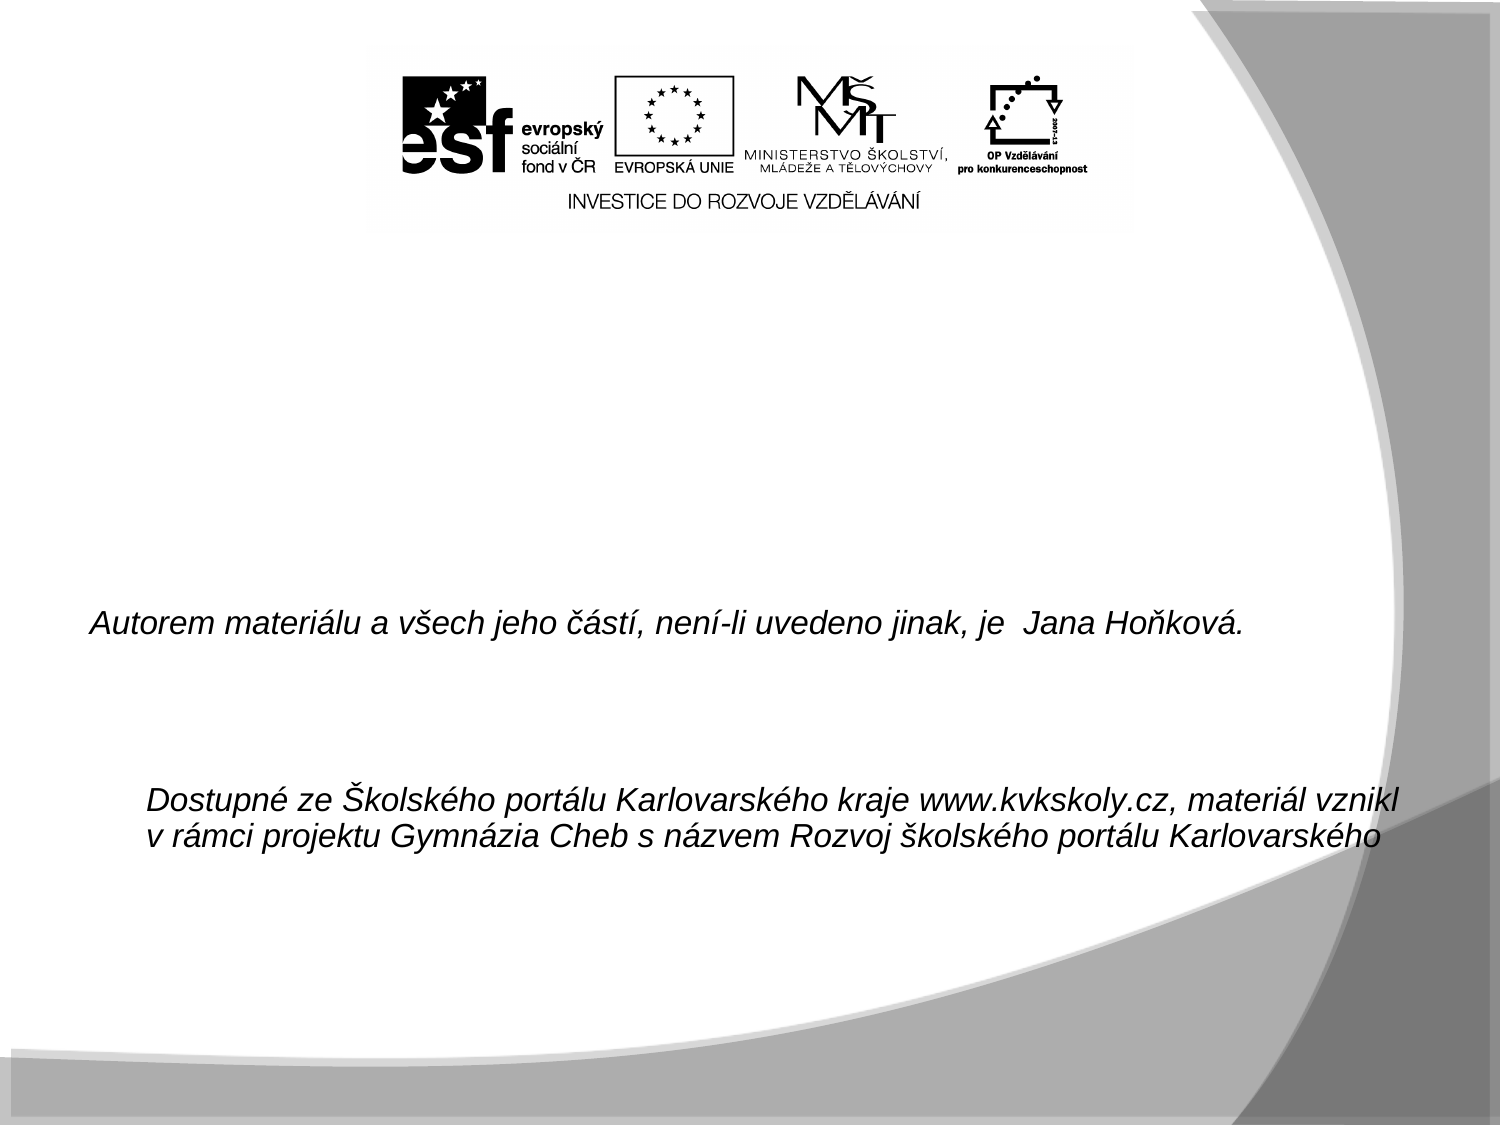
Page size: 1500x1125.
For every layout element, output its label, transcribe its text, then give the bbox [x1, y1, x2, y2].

picture [366, 45, 1134, 233]
list Autorem materiálu a všech jeho částí, není-li uvedeno jinak, je Jana Hoňková. Dostupné ze Školského portálu Karlovarského kraje www.kvkskoly.cz, materiál vznikl v rámci projektu Gymnázia Cheb s názvem Rozvoj školského portálu Karlovarského kraje [75, 262, 1426, 1006]
